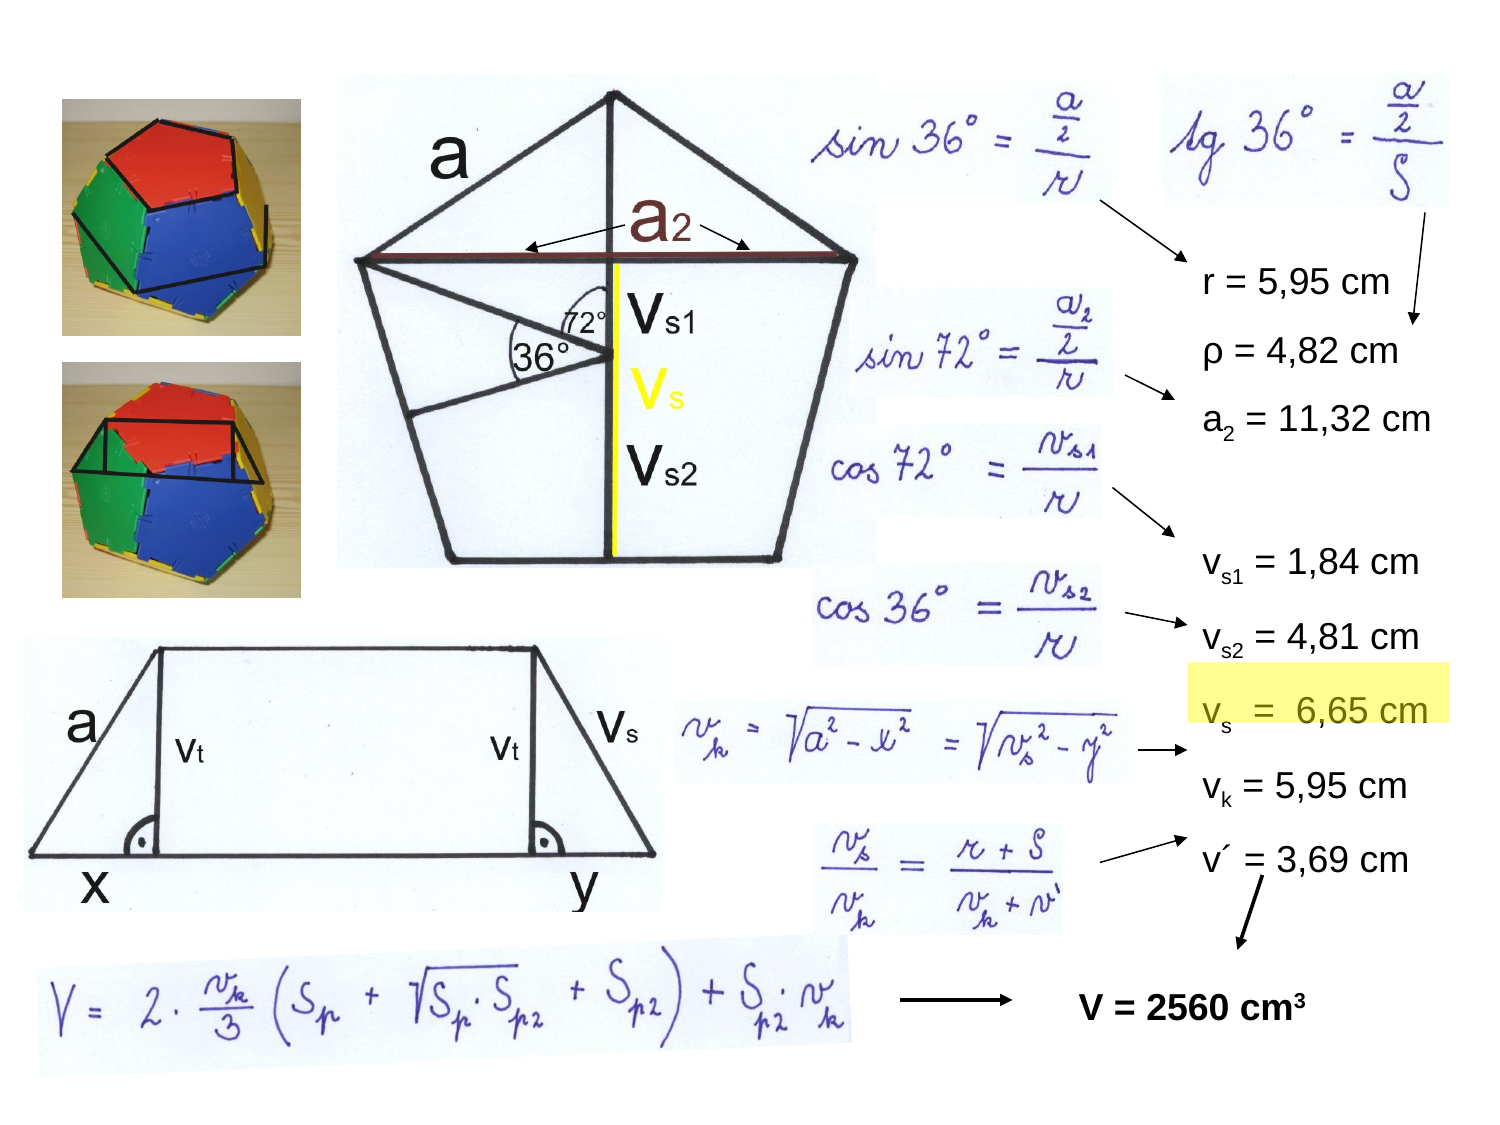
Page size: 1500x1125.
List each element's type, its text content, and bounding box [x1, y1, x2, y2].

picture [337, 74, 1113, 666]
text_box V = 2560 cm3 [1063, 974, 1321, 1036]
picture [62, 99, 301, 336]
text_box r = 5,95 cm ρ = 4,82 cm a2 = 11,32 cm vs1 = 1,84 cm vs2 = 4,81 cm vs = 6,65 cm vk = 5,95 cm v´ = 3,69 cm [1187, 249, 1500, 1094]
picture [24, 637, 663, 912]
text_box [1187, 662, 1450, 723]
picture [675, 699, 1128, 784]
picture [62, 362, 301, 598]
picture [1162, 73, 1450, 207]
picture [35, 824, 1063, 1078]
